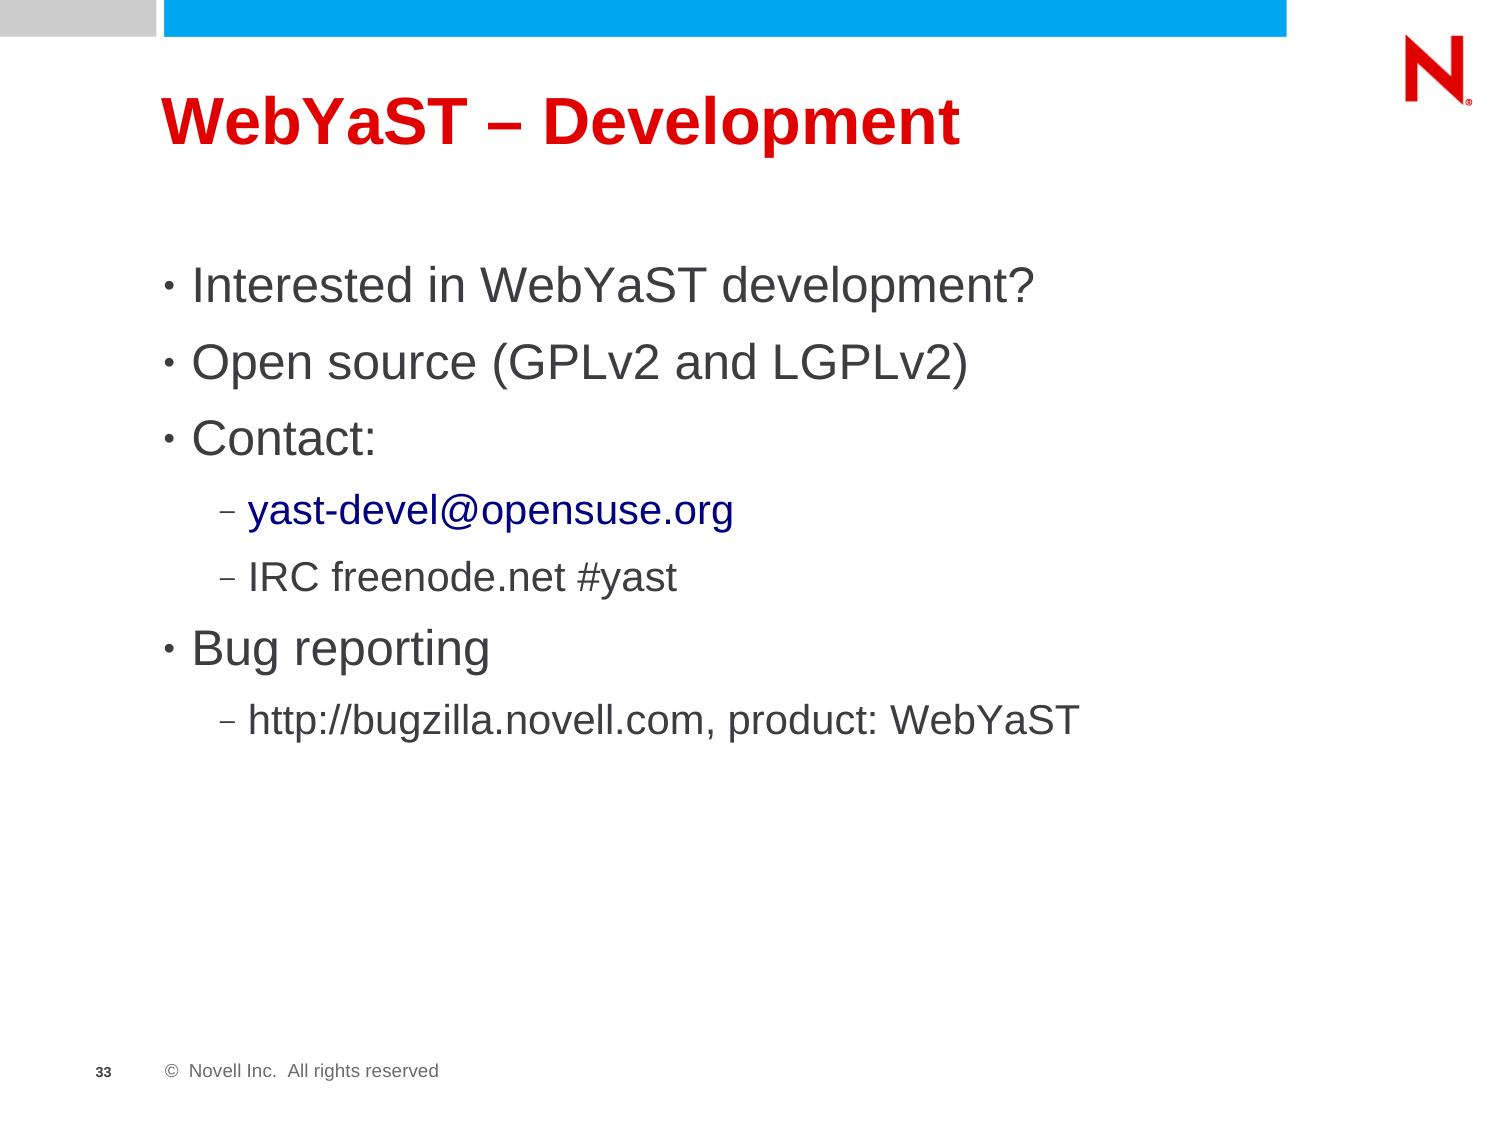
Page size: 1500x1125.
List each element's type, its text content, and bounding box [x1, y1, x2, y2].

title WebYaST – Development [161, 41, 1383, 205]
list Interested in WebYaST development? Open source (GPLv2 and LGPLv2) Contact: yast-devel@opensuse.org IRC freenode.net #yast Bug reporting http://bugzilla.novell.com, product: WebYaST [163, 254, 1404, 986]
picture [1403, 32, 1473, 107]
